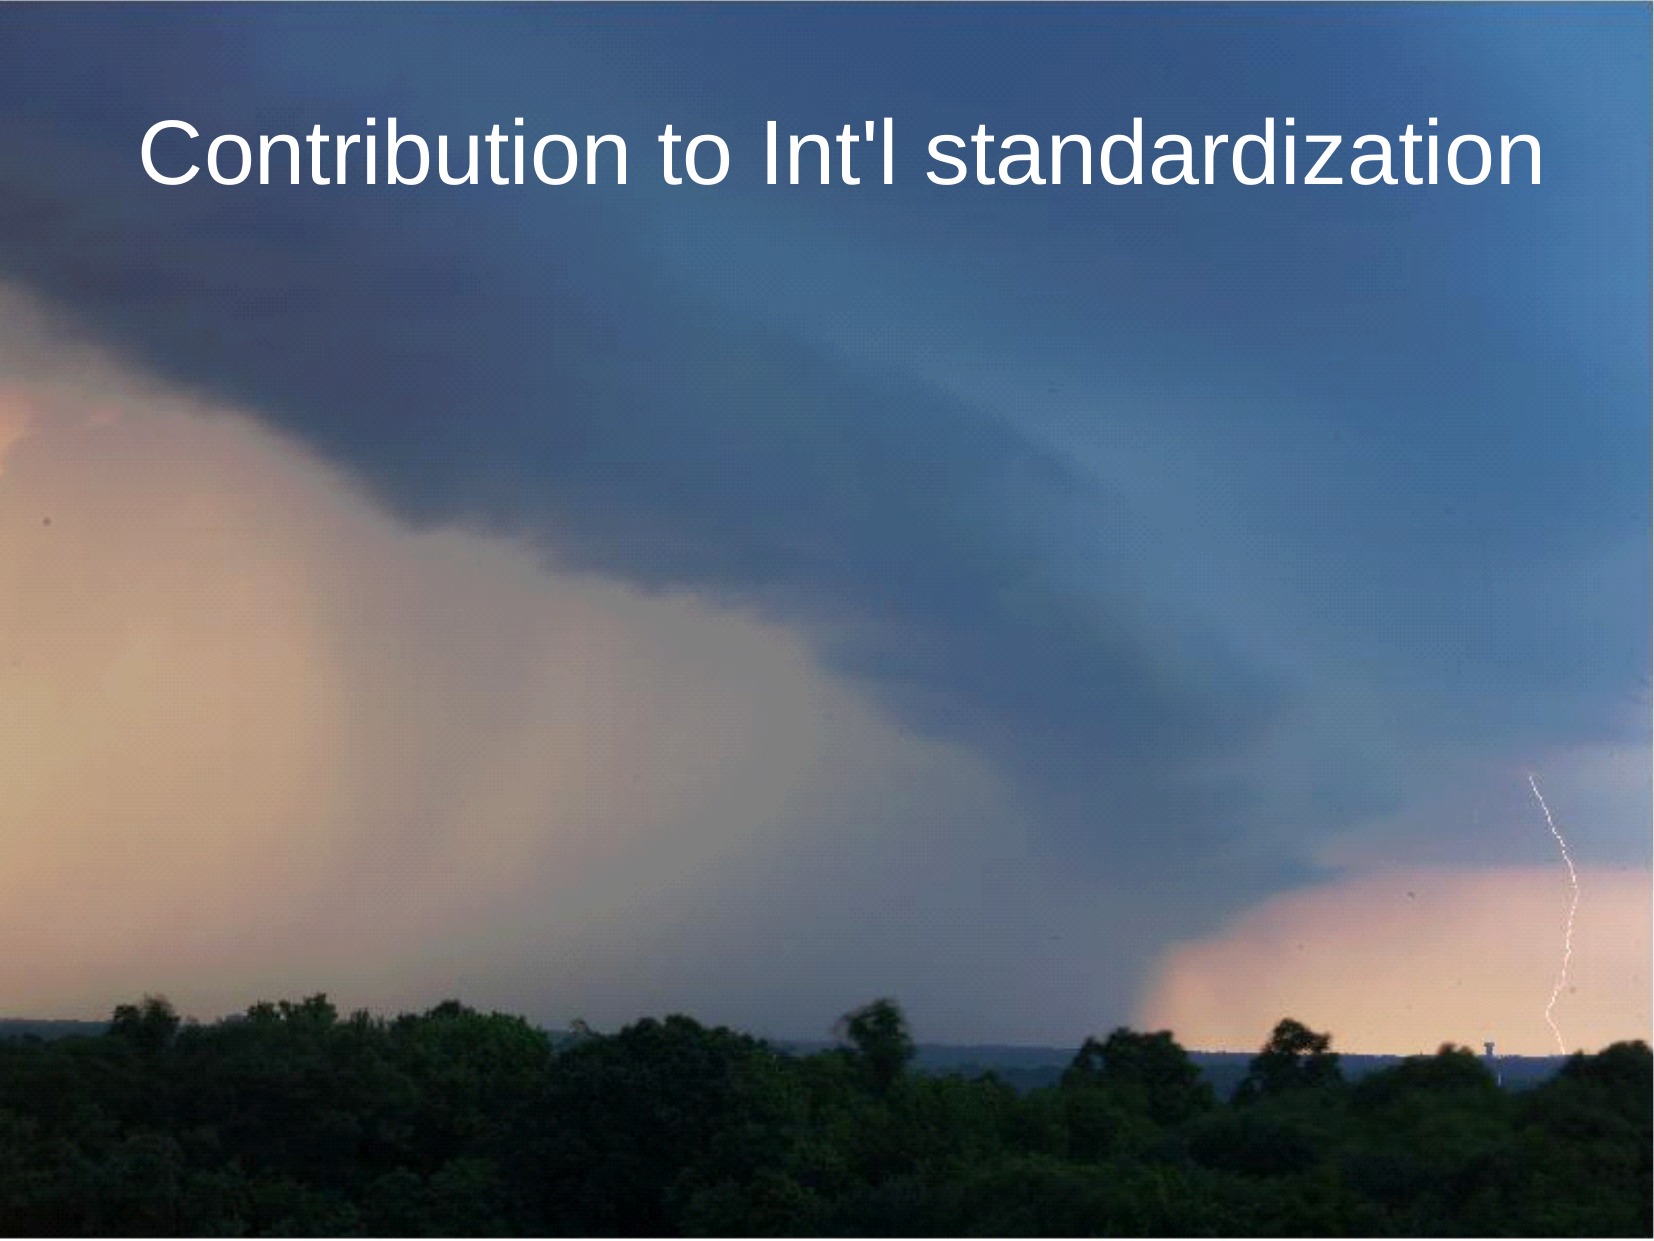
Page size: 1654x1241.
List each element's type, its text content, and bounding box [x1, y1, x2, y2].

title Contribution to Int'l standardization [82, 49, 1571, 257]
picture [0, 0, 1654, 1241]
